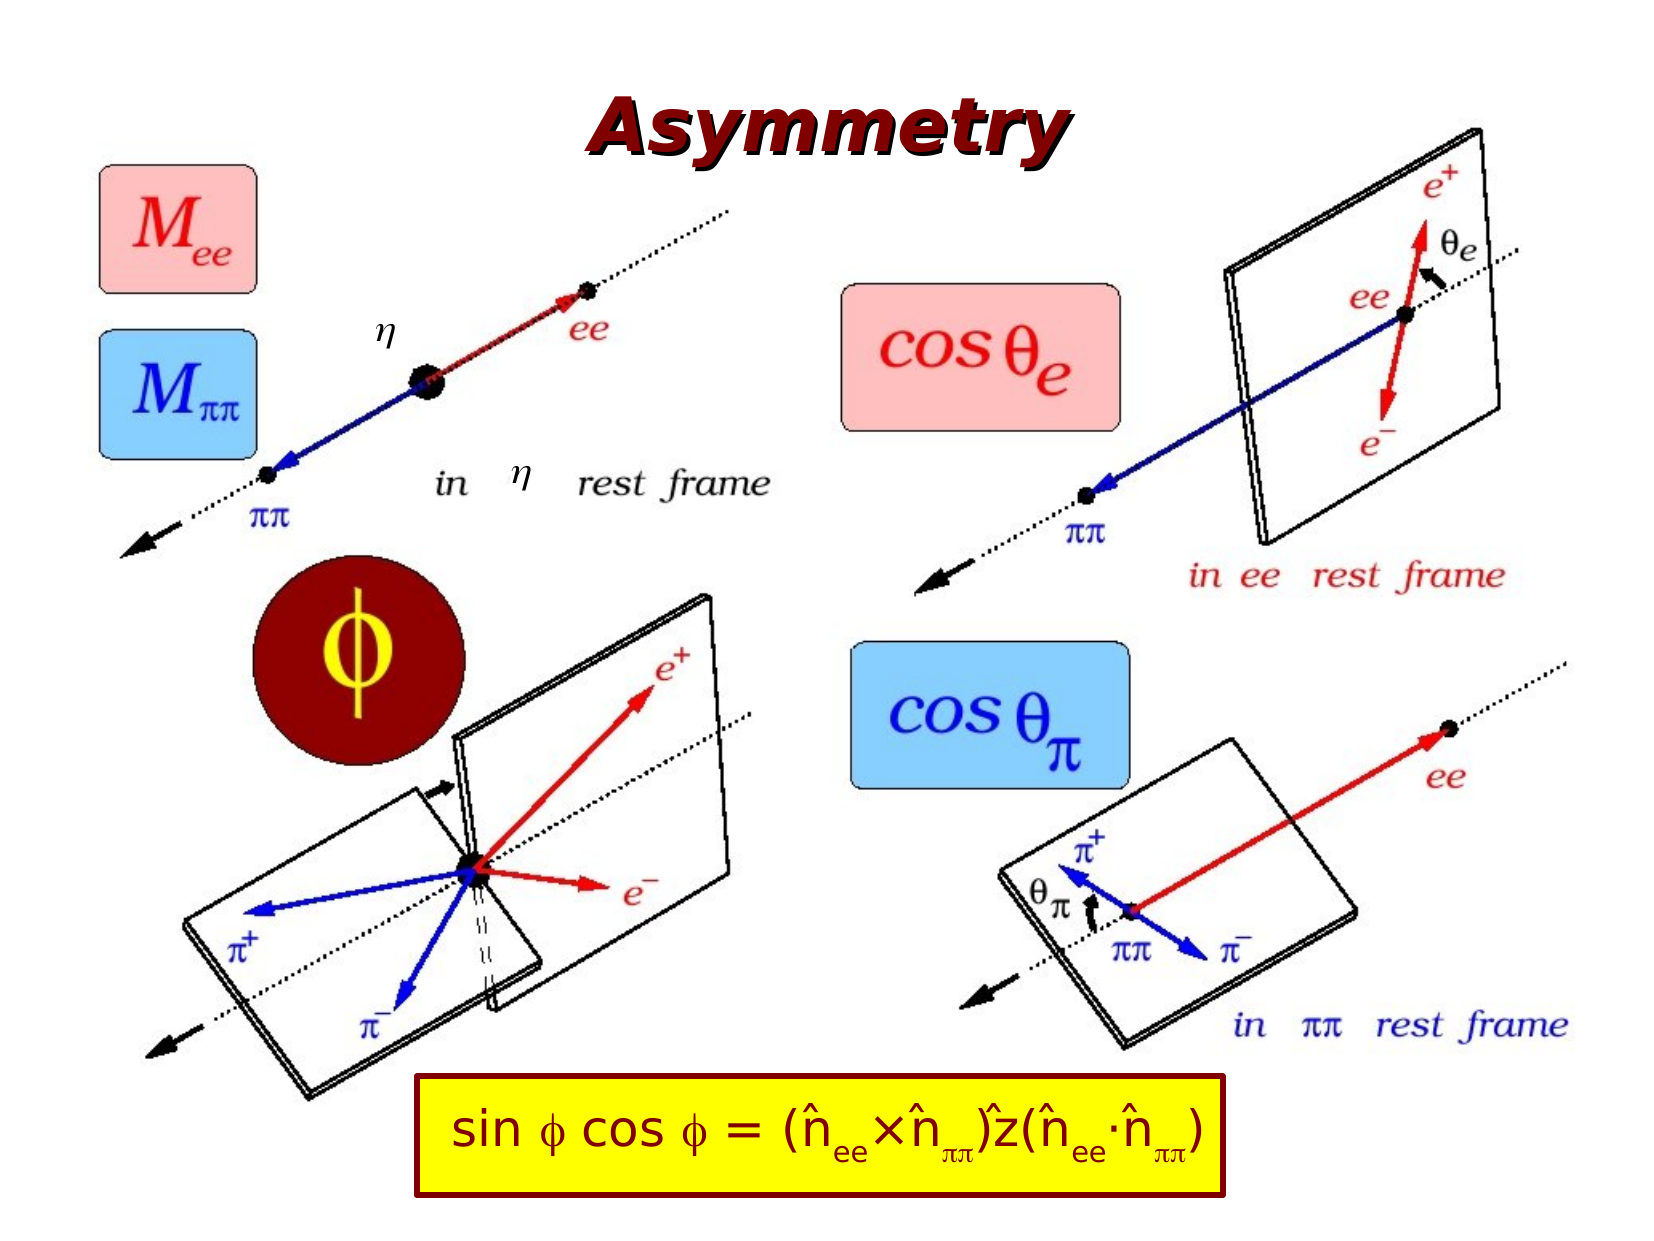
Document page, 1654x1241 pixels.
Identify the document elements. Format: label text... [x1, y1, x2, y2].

text_box ˆ [966, 1089, 1020, 1163]
text_box sin f cos f = (nee×npp)z(nee·npp) [437, 1092, 1208, 1183]
text_box ˆ [890, 1089, 945, 1163]
text_box ˆ [1020, 1089, 1075, 1163]
text_box [416, 1076, 1223, 1196]
text_box Asymmetry [574, 75, 1077, 178]
text_box h [357, 308, 410, 373]
text_box ˆ [783, 1089, 838, 1163]
text_box ˆ [1102, 1089, 1158, 1163]
text_box h [493, 450, 546, 515]
picture [88, 117, 1589, 1108]
